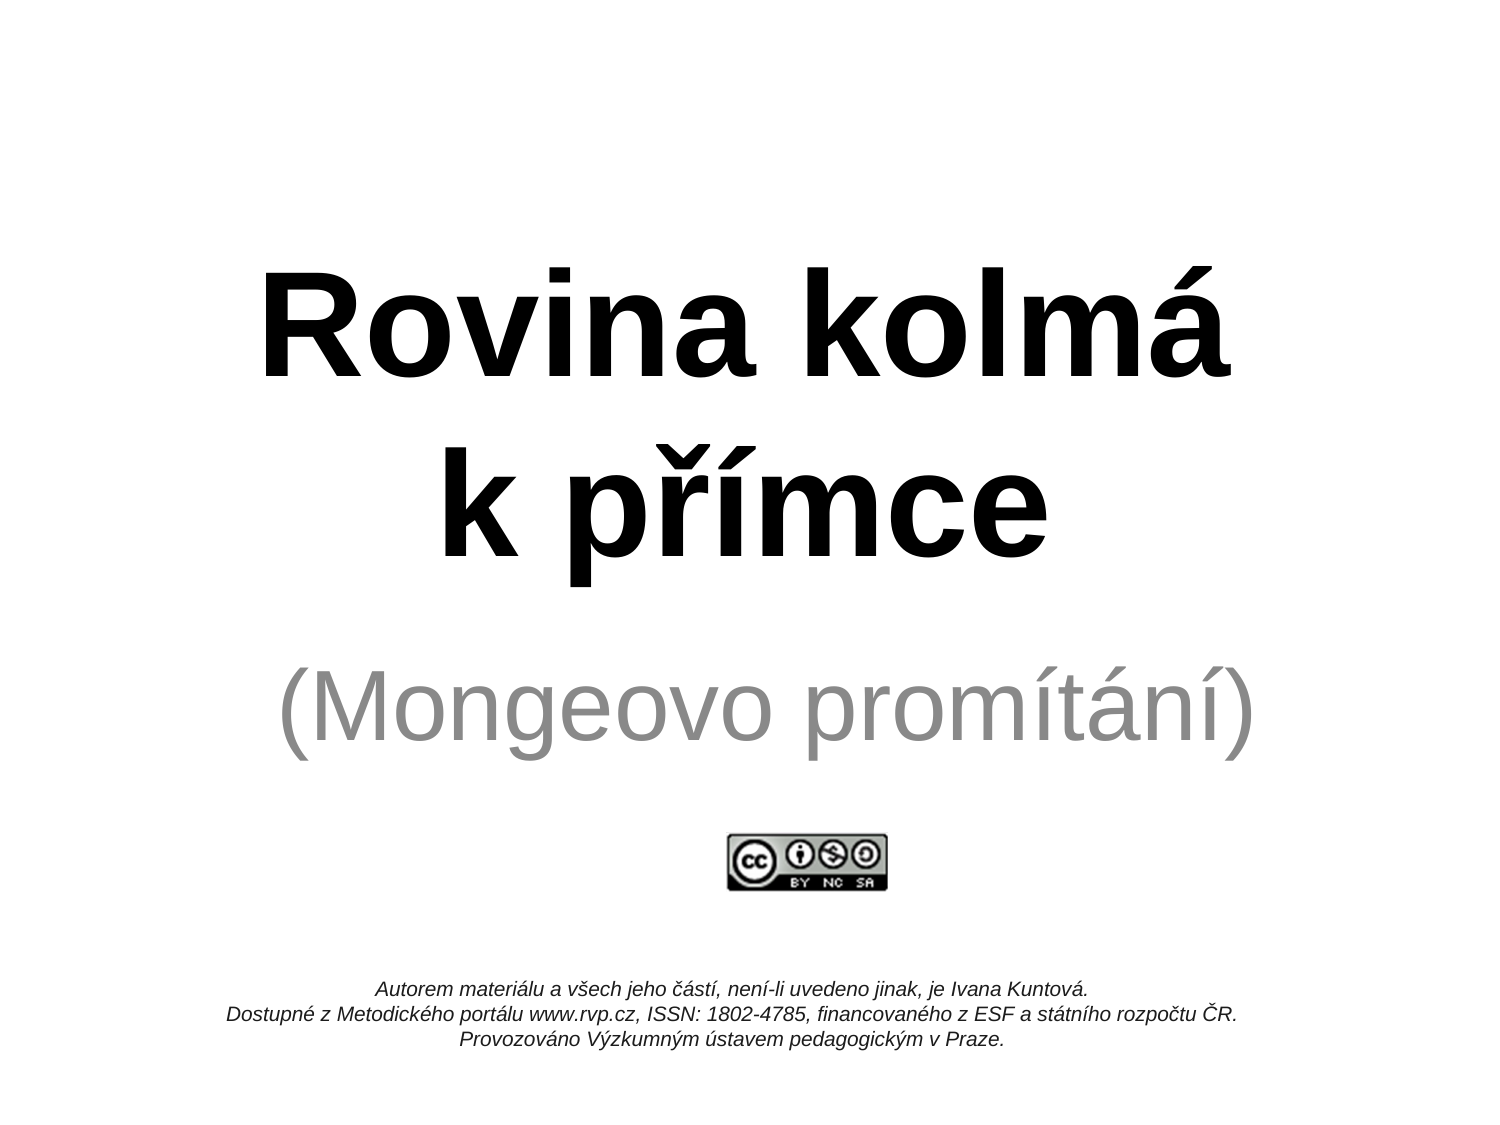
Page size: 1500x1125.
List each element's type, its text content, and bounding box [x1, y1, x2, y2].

text_box (Mongeovo promítání) [242, 633, 1293, 811]
title Rovina kolmá k přímce [183, 168, 1306, 646]
text_box Autorem materiálu a všech jeho částí, není-li uvedeno jinak, je Ivana Kuntová. Dostupné z Metodického portálu www.rvp.cz, ISSN: 1802-4785, financovaného z ESF a státního rozpočtu ČR. Provozováno Výzkumným ústavem pedagogickým v Praze. [100, 900, 1365, 1125]
picture [726, 832, 888, 892]
